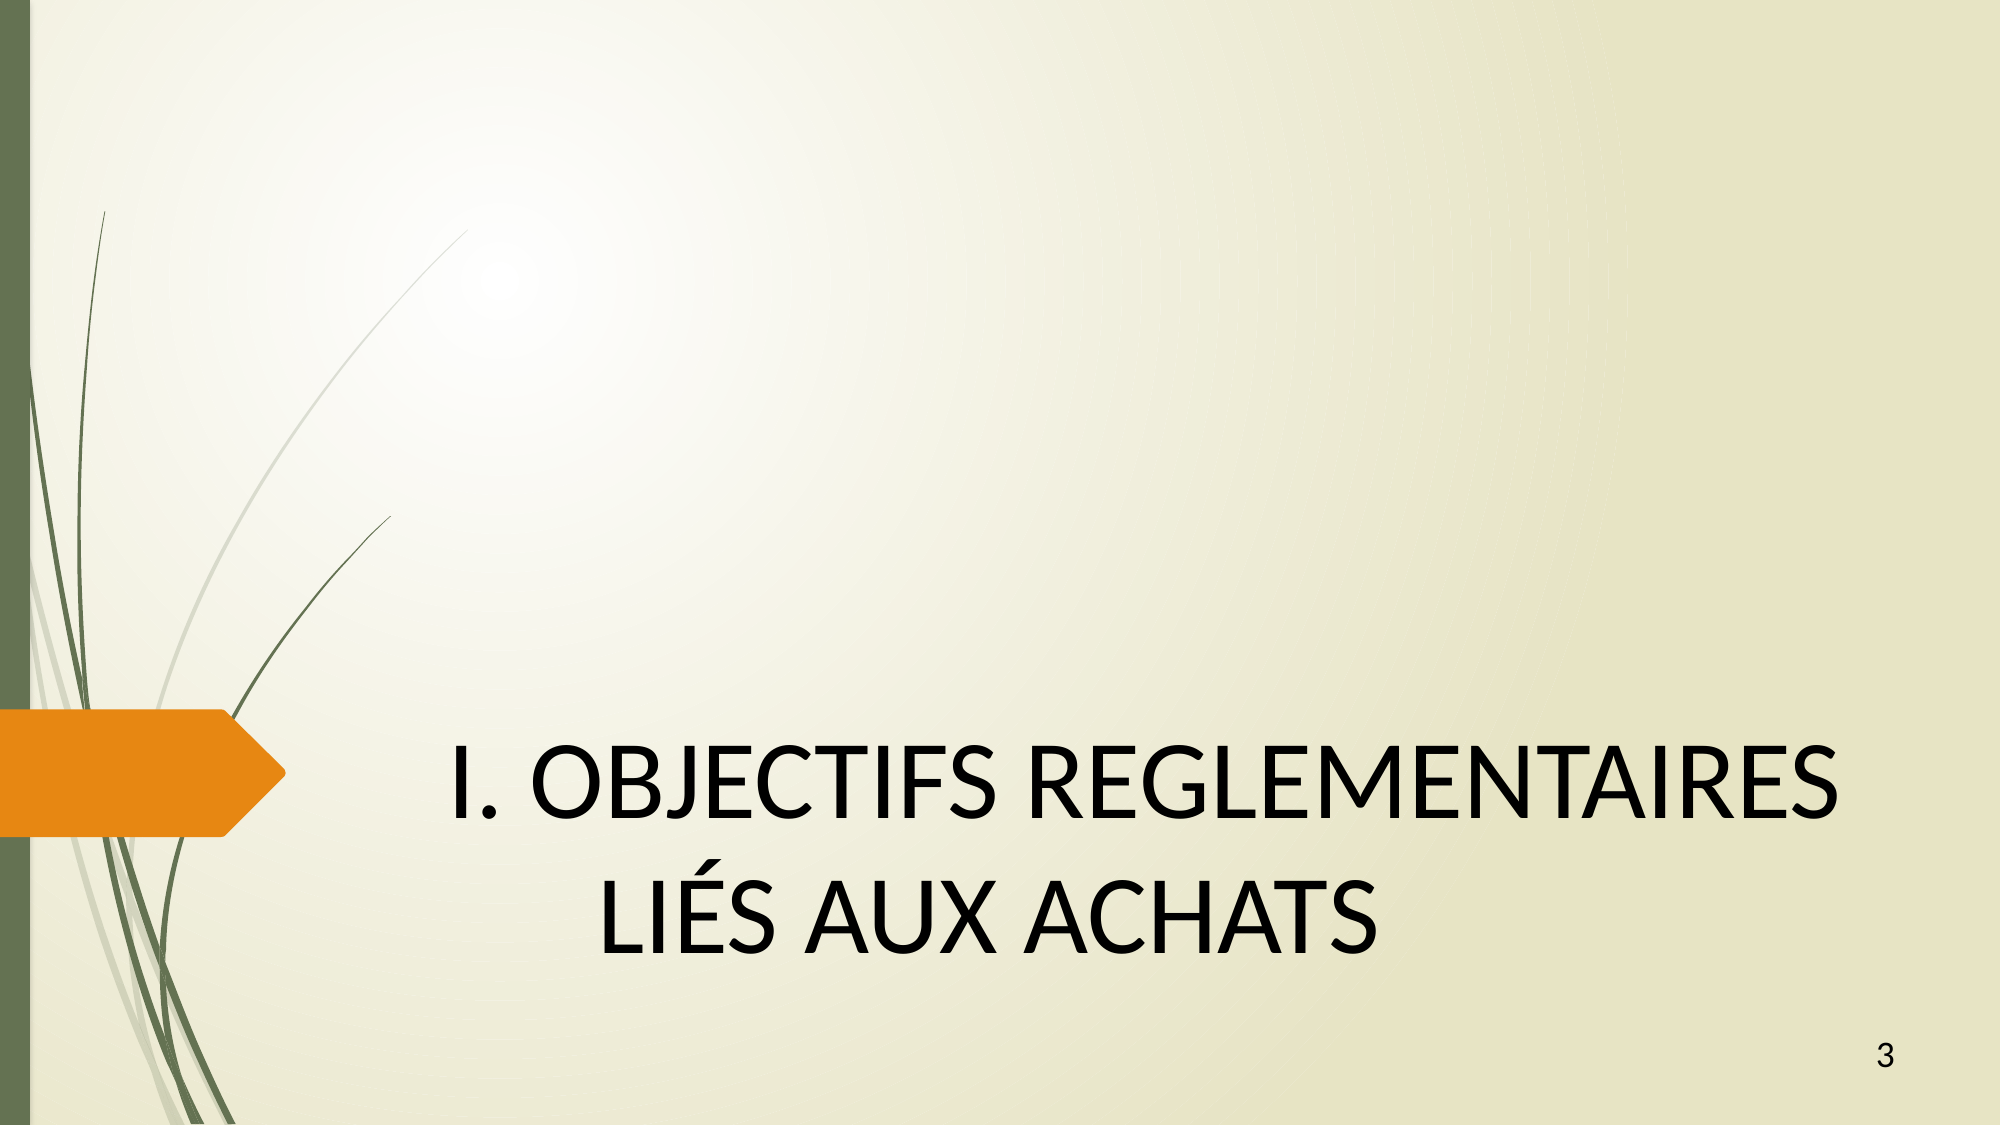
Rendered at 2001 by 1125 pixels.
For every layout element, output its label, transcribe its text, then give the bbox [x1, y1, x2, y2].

title I. OBJECTIFS REGLEMENTAIRES LIÉS AUX ACHATS [432, 611, 1896, 984]
text_box <numéro> [1861, 1022, 1958, 1083]
